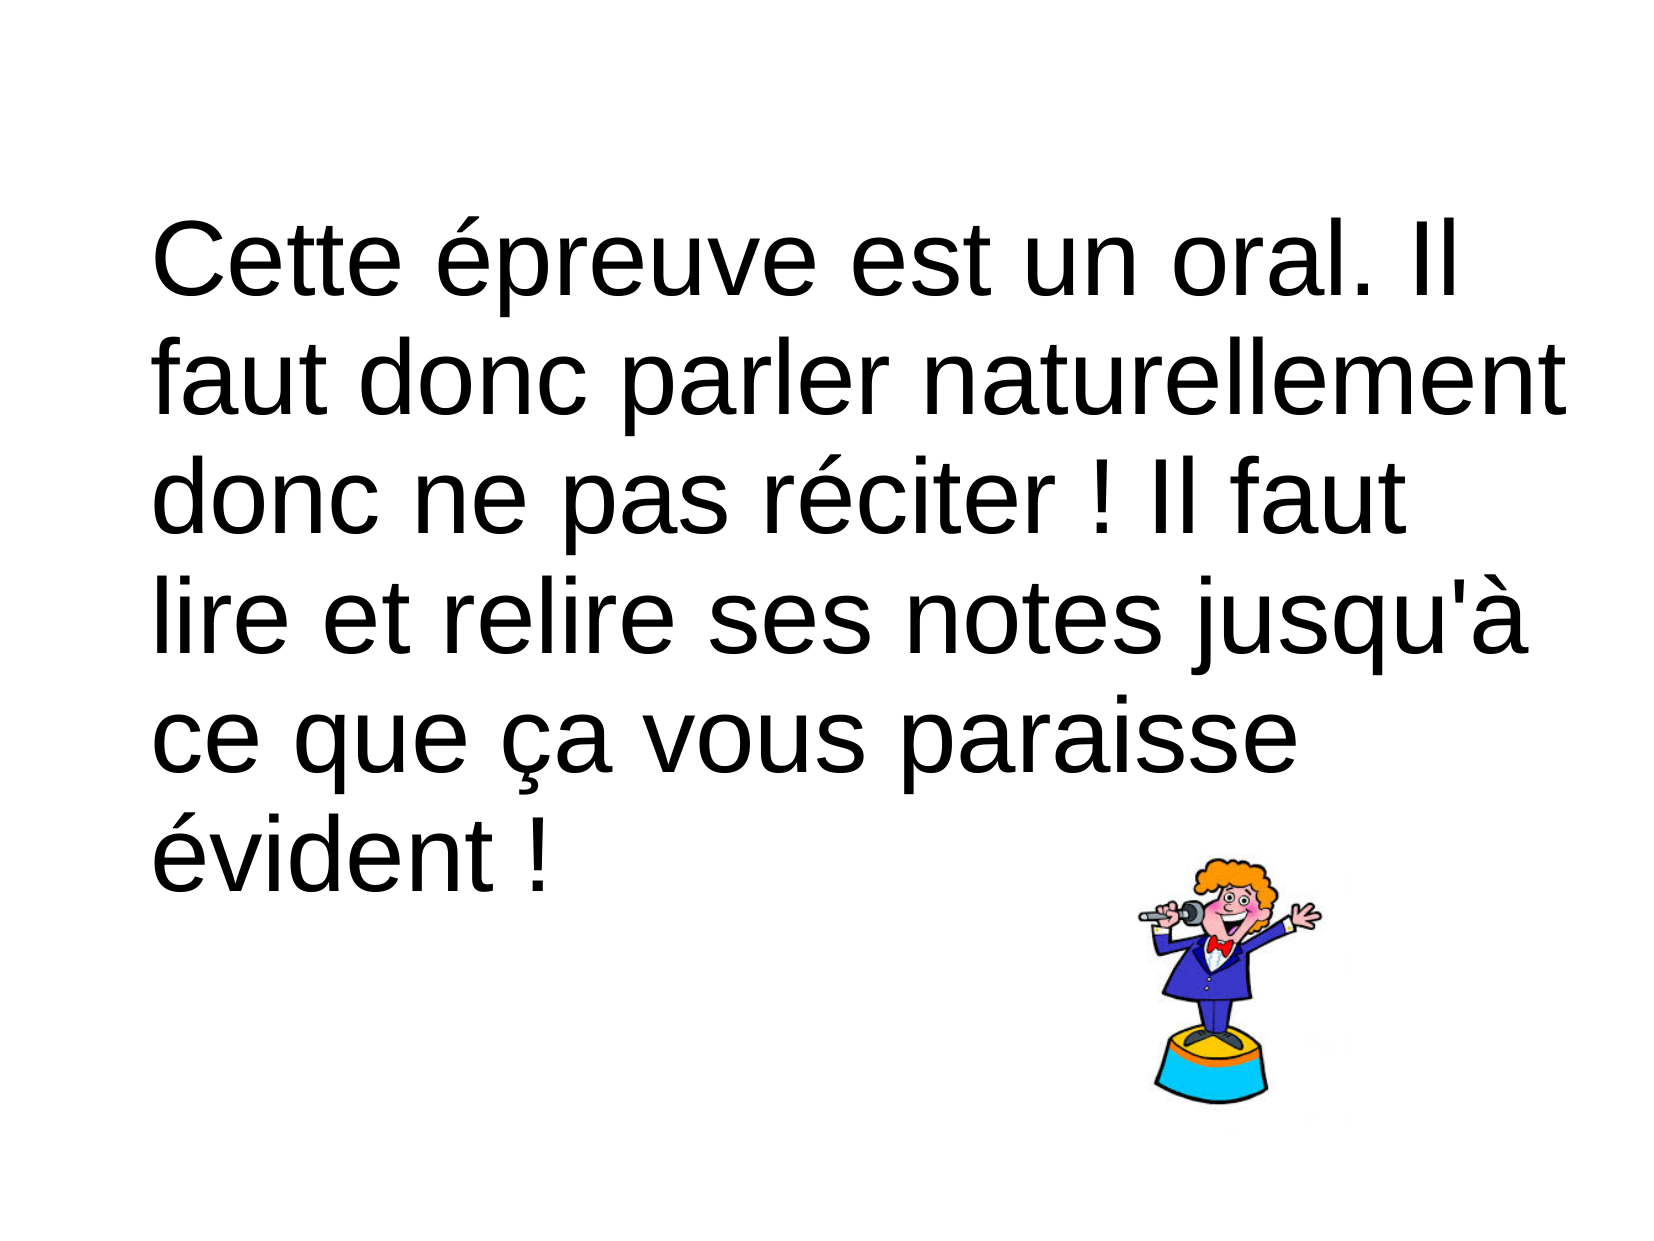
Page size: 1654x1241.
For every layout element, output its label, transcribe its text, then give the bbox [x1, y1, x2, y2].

picture [1098, 825, 1346, 1134]
list Cette épreuve est un oral. Il faut donc parler naturellement donc ne pas réciter ! Il faut lire et relire ses notes jusqu'à ce que ça vous paraisse évident ! [82, 198, 1571, 919]
